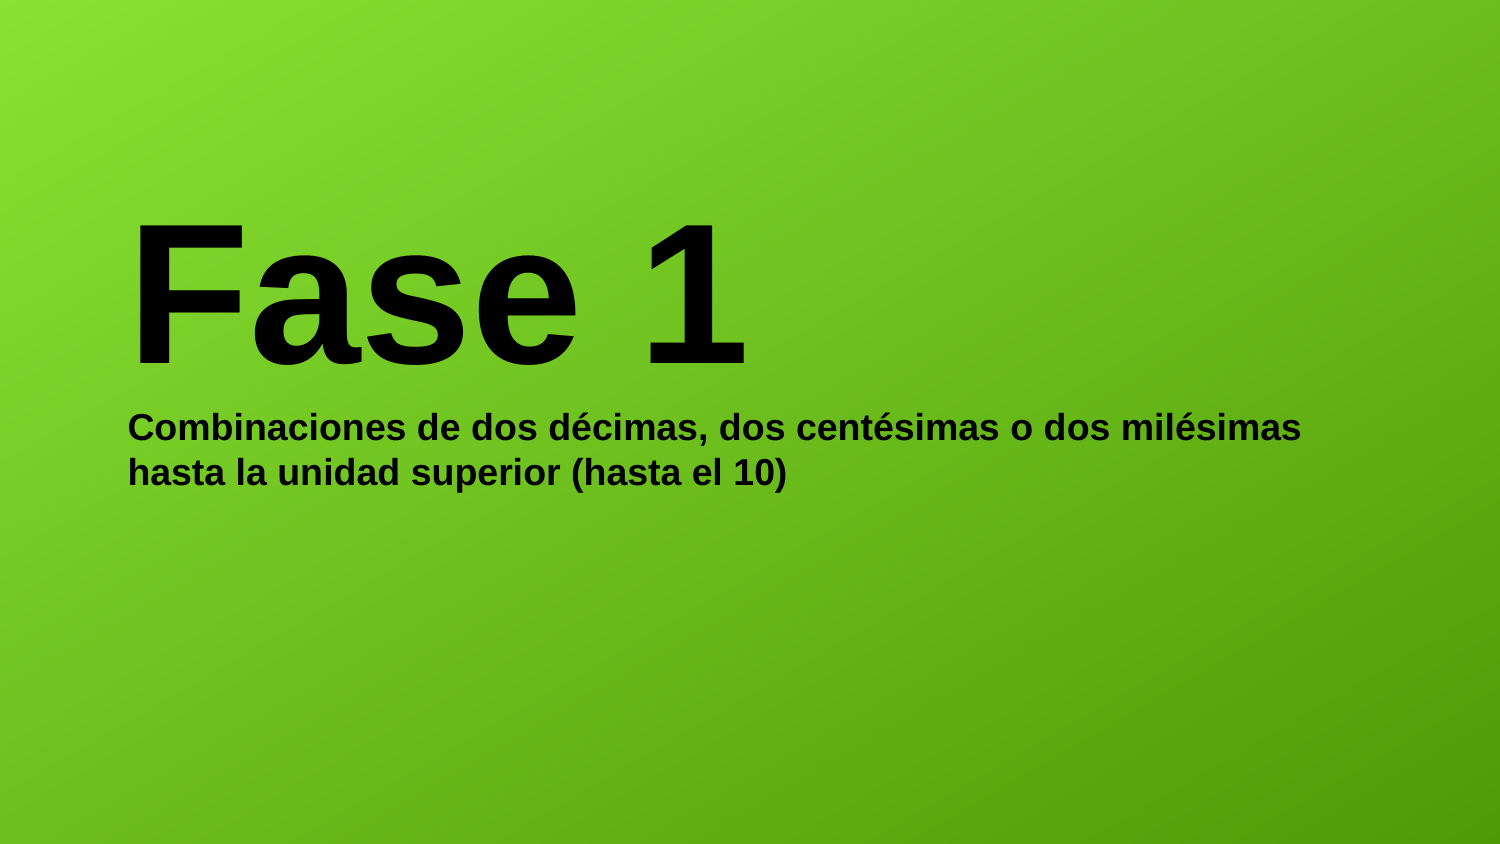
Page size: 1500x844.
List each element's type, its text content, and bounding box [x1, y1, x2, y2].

title Fase 1 Combinaciones de dos décimas, dos centésimas o dos milésimas hasta la unidad superior (hasta el 10) [112, 318, 1388, 509]
